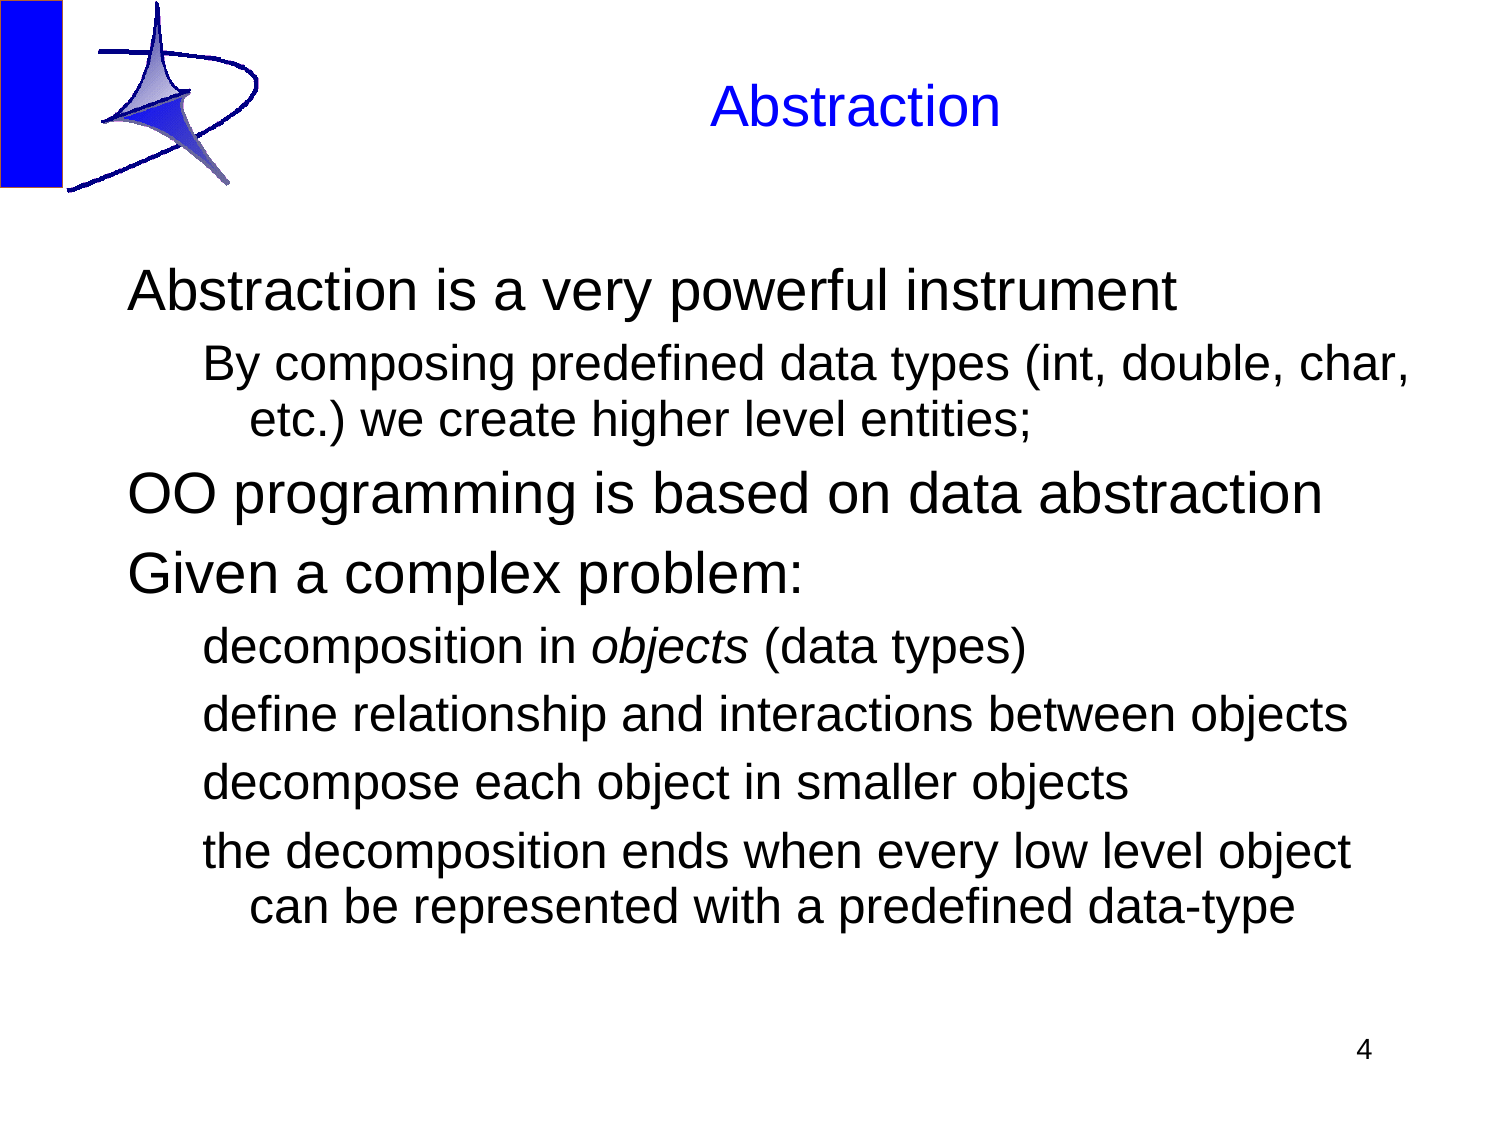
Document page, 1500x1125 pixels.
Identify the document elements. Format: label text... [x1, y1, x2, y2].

list Abstraction is a very powerful instrument By composing predefined data types (int, double, char, etc.) we create higher level entities; OO programming is based on data abstraction Given a complex problem: decomposition in objects (data types) define relationship and interactions between objects decompose each object in smaller objects the decomposition ends when every low level object can be represented with a predefined data-type [112, 249, 1450, 1001]
picture [62, 0, 263, 197]
title Abstraction [262, 24, 1450, 188]
